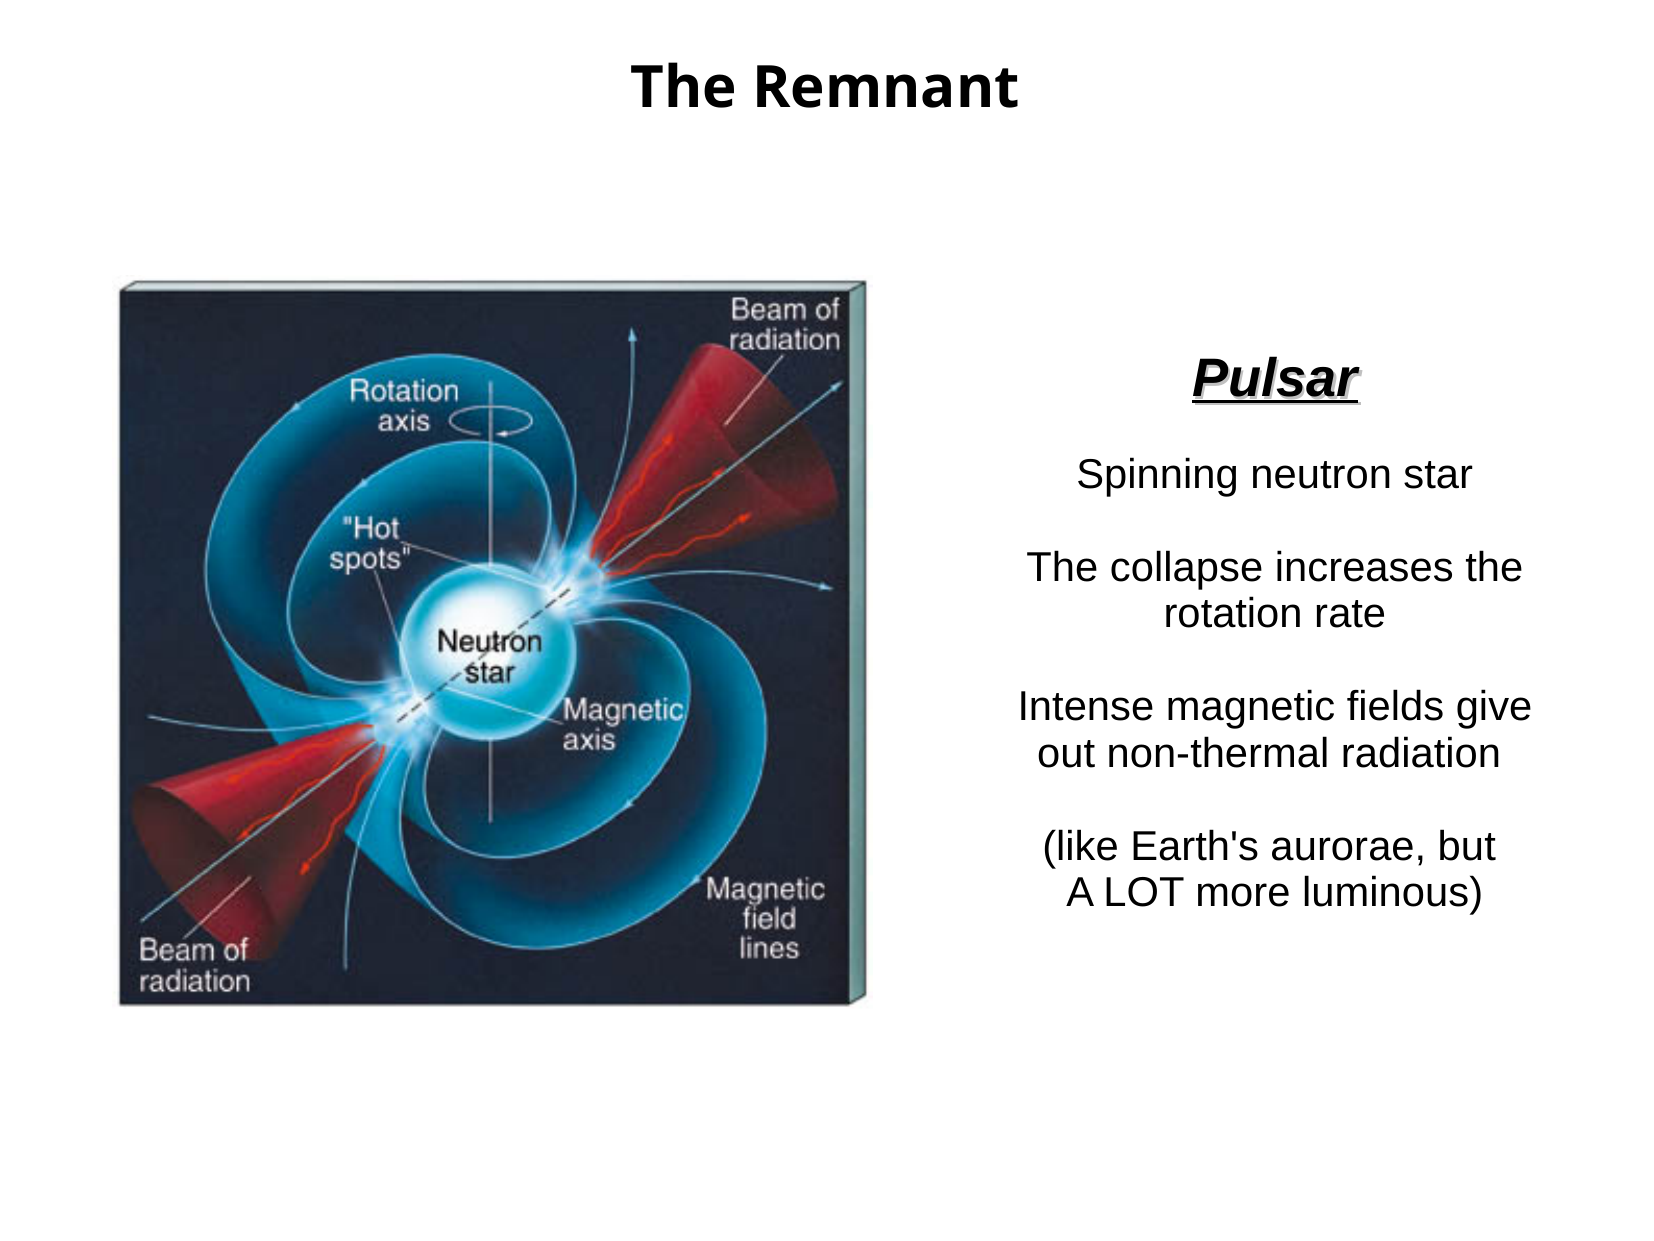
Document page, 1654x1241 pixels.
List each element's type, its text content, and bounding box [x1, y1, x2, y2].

text_box The Remnant [262, 37, 1388, 134]
picture [112, 275, 873, 1013]
text_box Pulsar Spinning neutron star The collapse increases the rotation rate Intense magnetic fields give out non-thermal radiation (like Earth's aurorae, but A LOT more luminous) [975, 337, 1576, 968]
